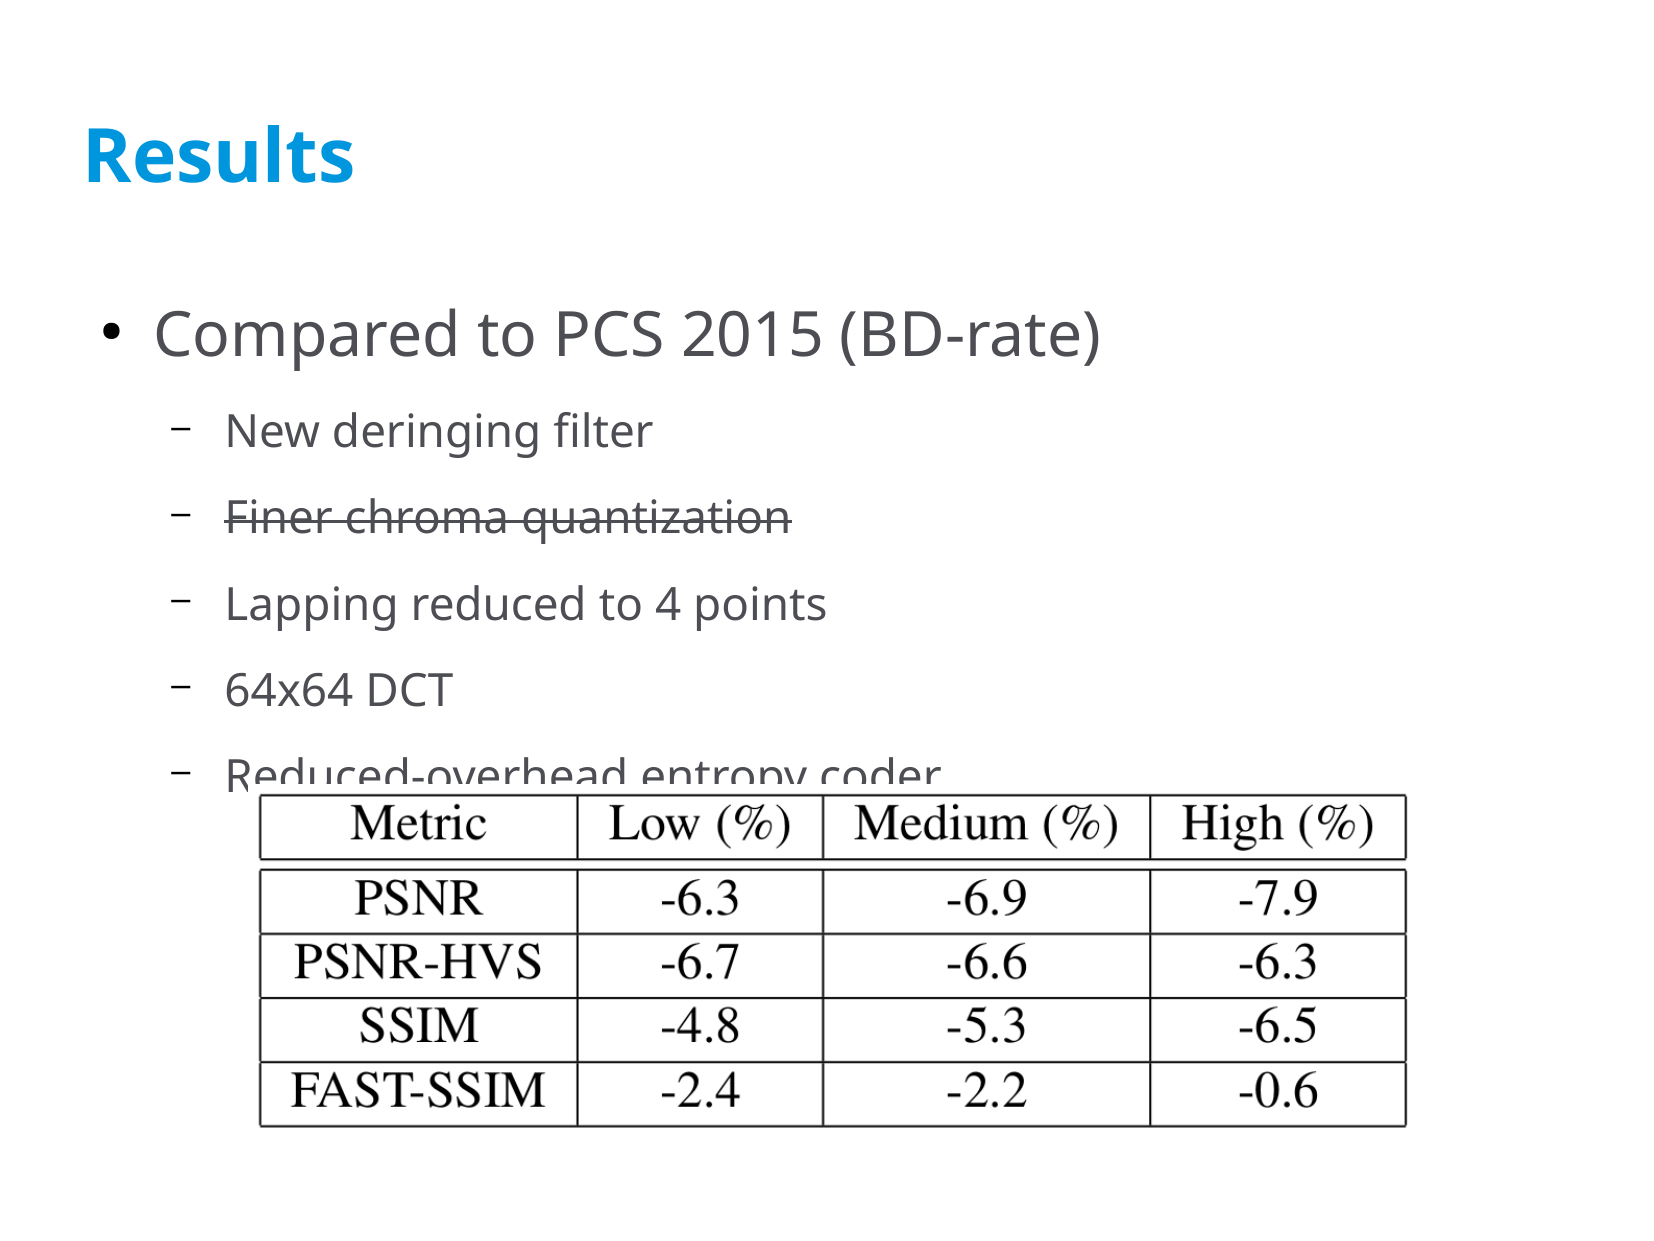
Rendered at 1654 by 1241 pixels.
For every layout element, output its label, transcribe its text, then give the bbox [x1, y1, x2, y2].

title Results [82, 49, 1571, 257]
list Compared to PCS 2015 (BD-rate) New deringing filter Finer chroma quantization Lapping reduced to 4 points 64x64 DCT Reduced-overhead entropy coder [82, 290, 1571, 1123]
picture [248, 784, 1414, 1135]
